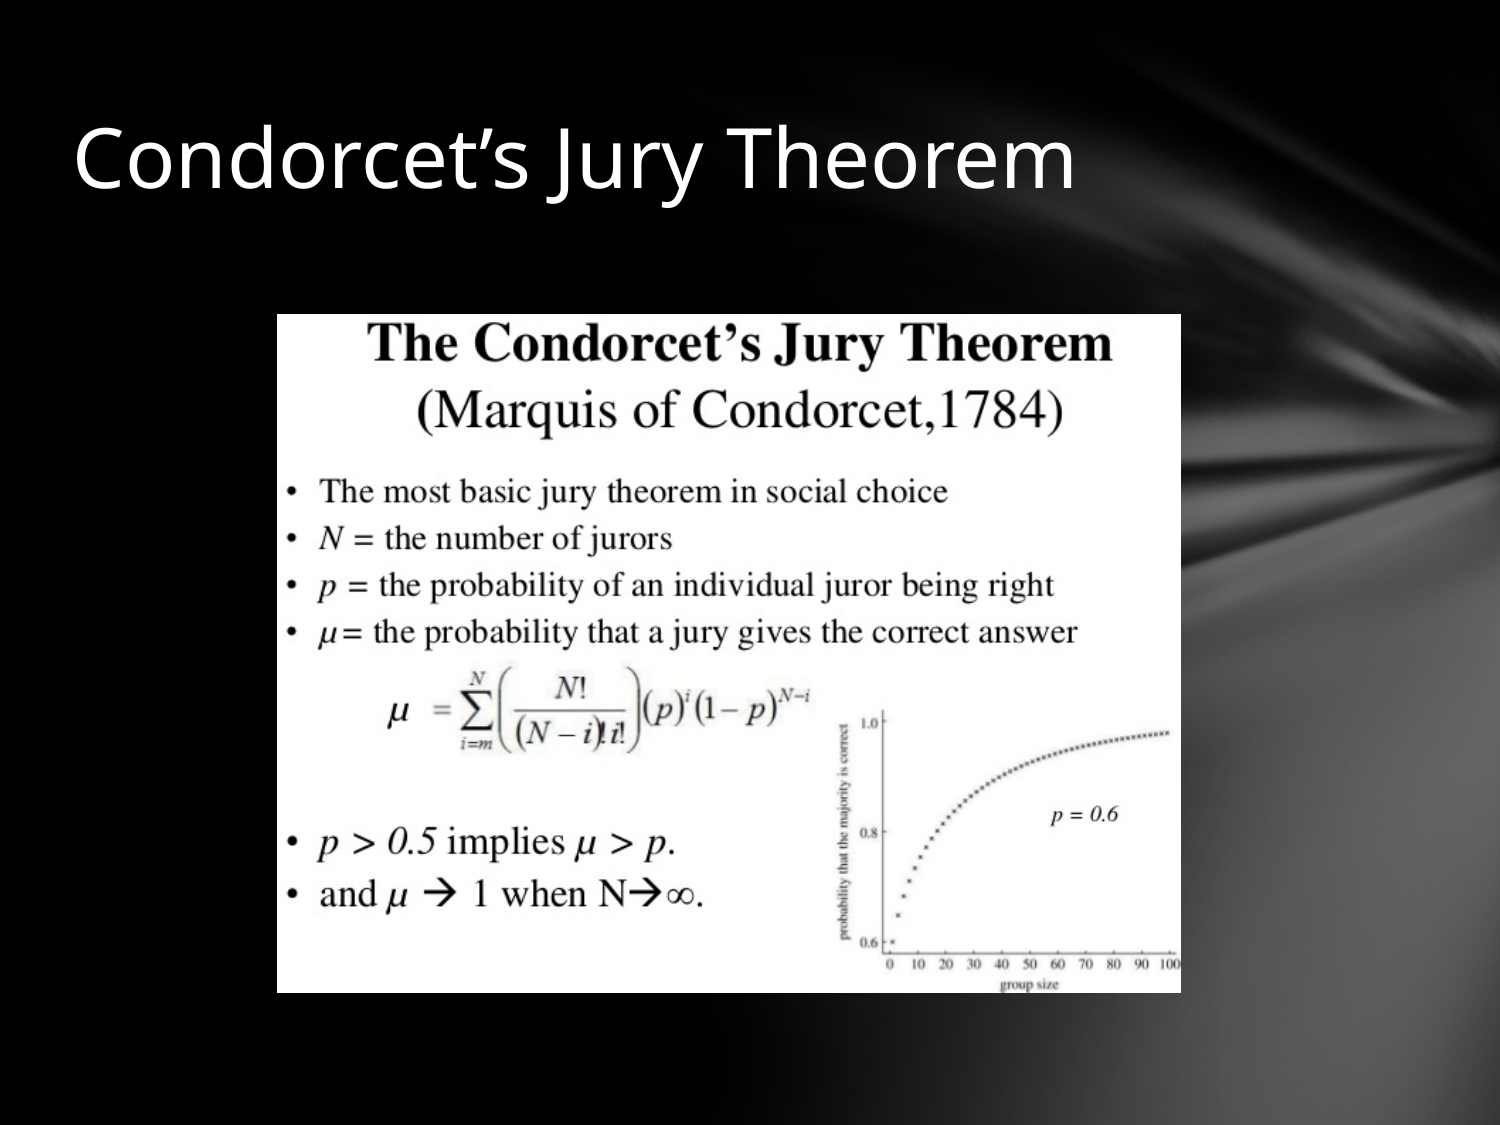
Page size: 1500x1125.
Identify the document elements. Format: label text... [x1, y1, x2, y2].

picture [277, 314, 1181, 993]
title Condorcet’s Jury Theorem [57, 37, 1318, 213]
